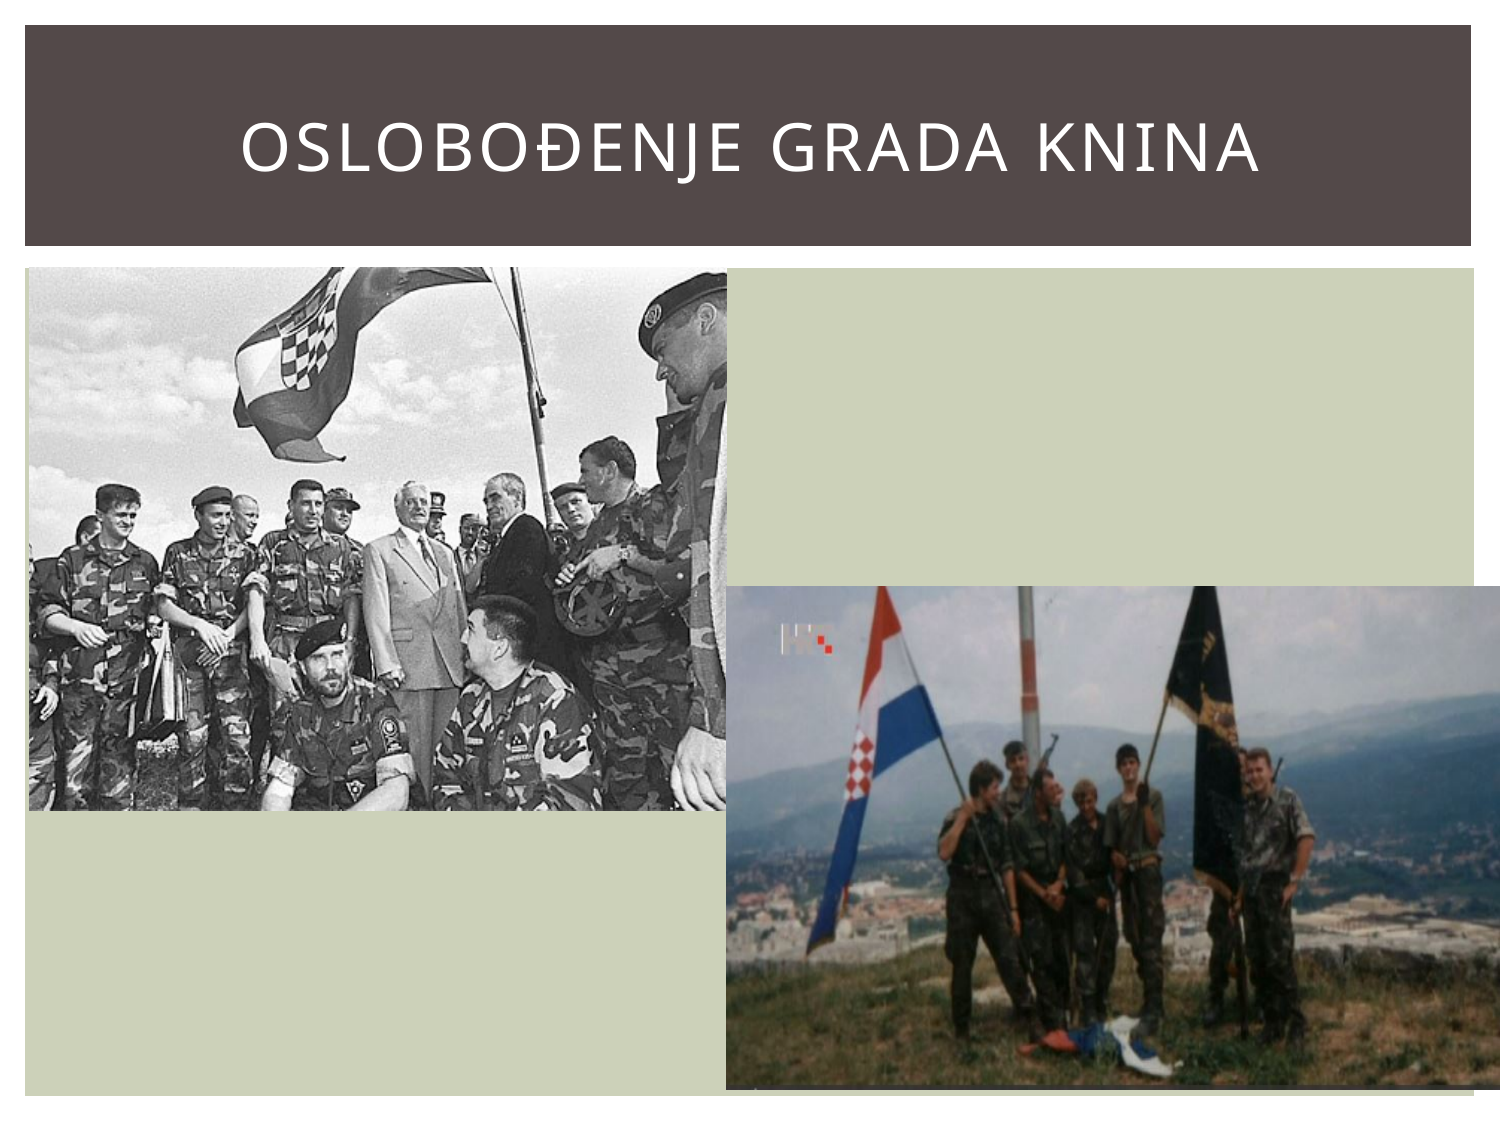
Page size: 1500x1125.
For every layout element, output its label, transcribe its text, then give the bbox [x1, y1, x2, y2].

picture [29, 267, 1500, 1090]
title Oslobođenje grada knina [62, 58, 1438, 232]
